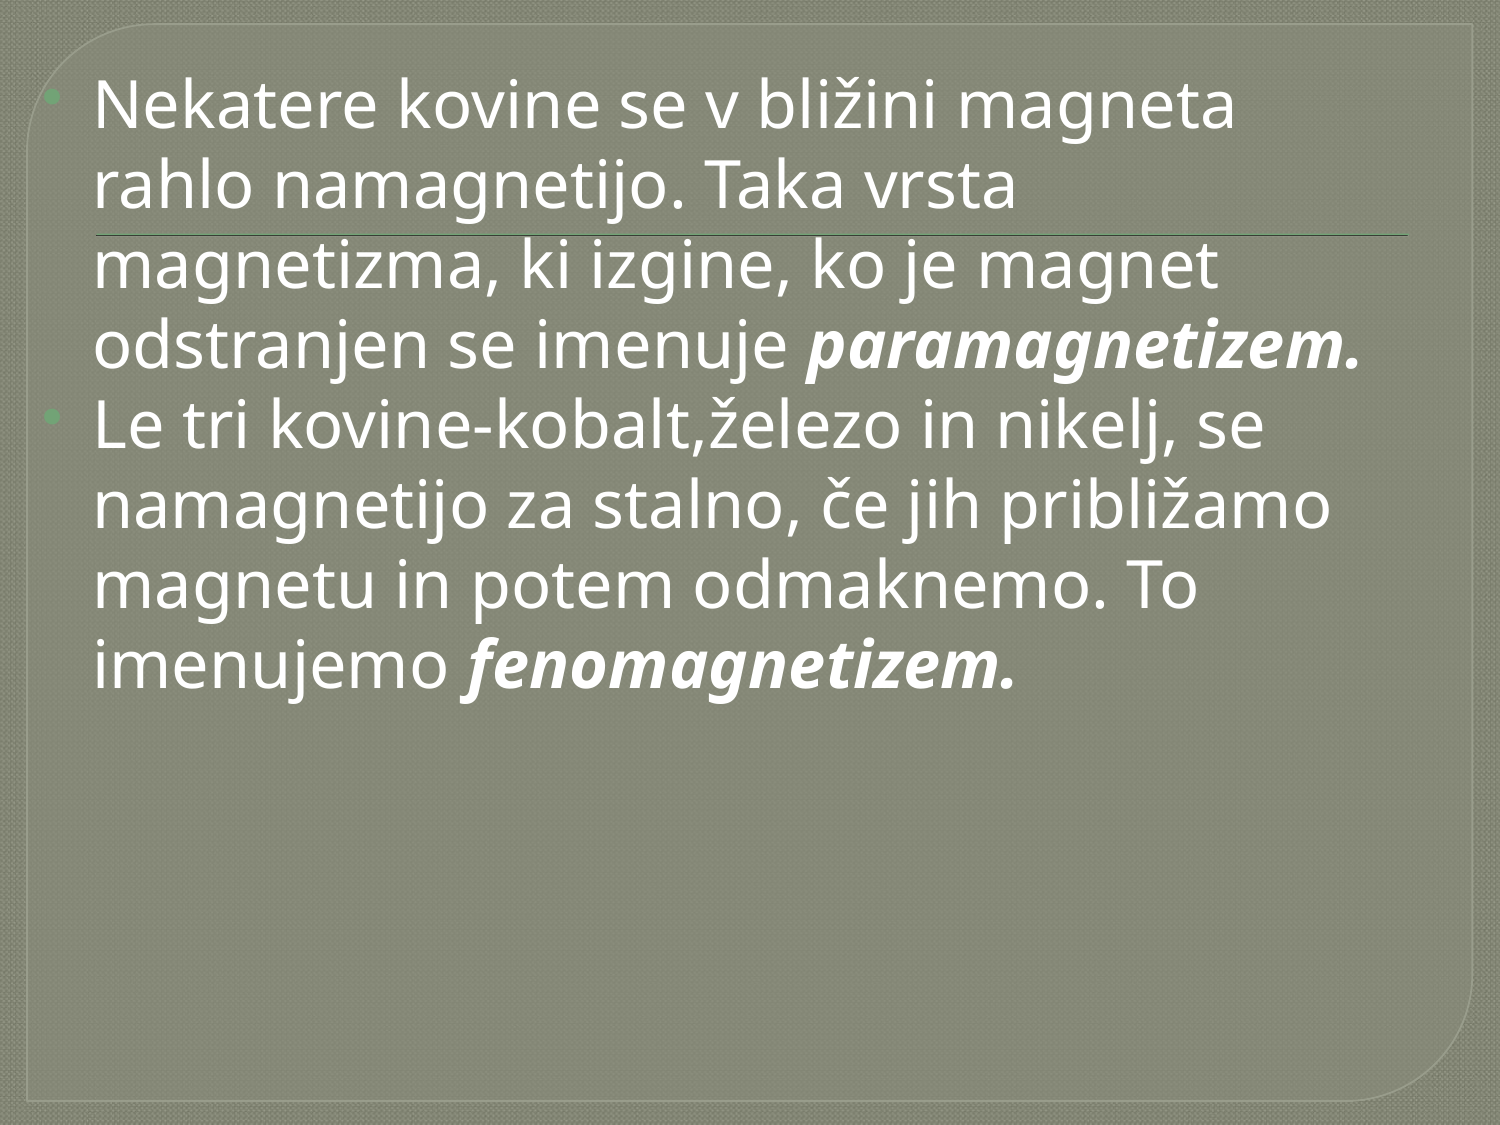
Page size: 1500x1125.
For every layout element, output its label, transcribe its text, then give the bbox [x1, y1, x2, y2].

list Nekatere kovine se v bližini magneta rahlo namagnetijo. Taka vrsta magnetizma, ki izgine, ko je magnet odstranjen se imenuje paramagnetizem. Le tri kovine-kobalt,železo in nikelj, se namagnetijo za stalno, če jih približamo magnetu in potem odmaknemo. To imenujemo fenomagnetizem. [29, 54, 1425, 1013]
picture [0, 0, 1500, 1125]
